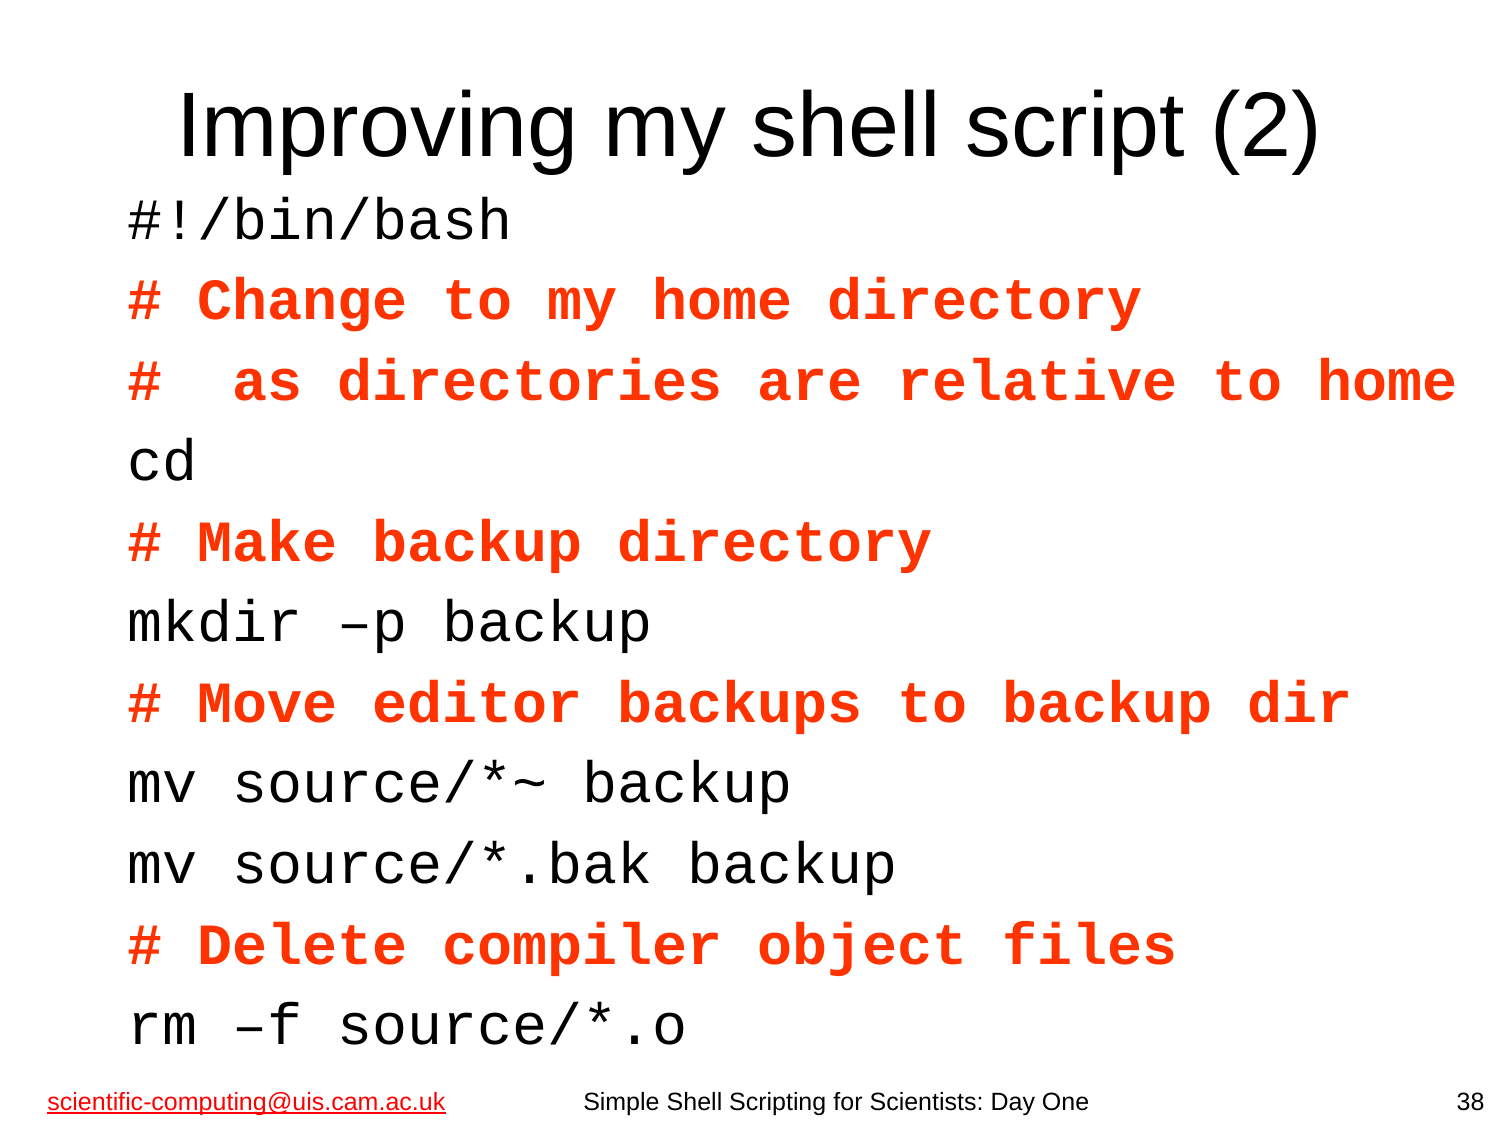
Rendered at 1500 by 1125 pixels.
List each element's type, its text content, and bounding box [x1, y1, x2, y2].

list #!/bin/bash # Change to my home directory # as directories are relative to home cd # Make backup directory mkdir –p backup # Move editor backups to backup dir mv source/*~ backup mv source/*.bak backup # Delete compiler object files rm –f source/*.o [112, 182, 1475, 1070]
title Improving my shell script (2) [37, 62, 1463, 188]
